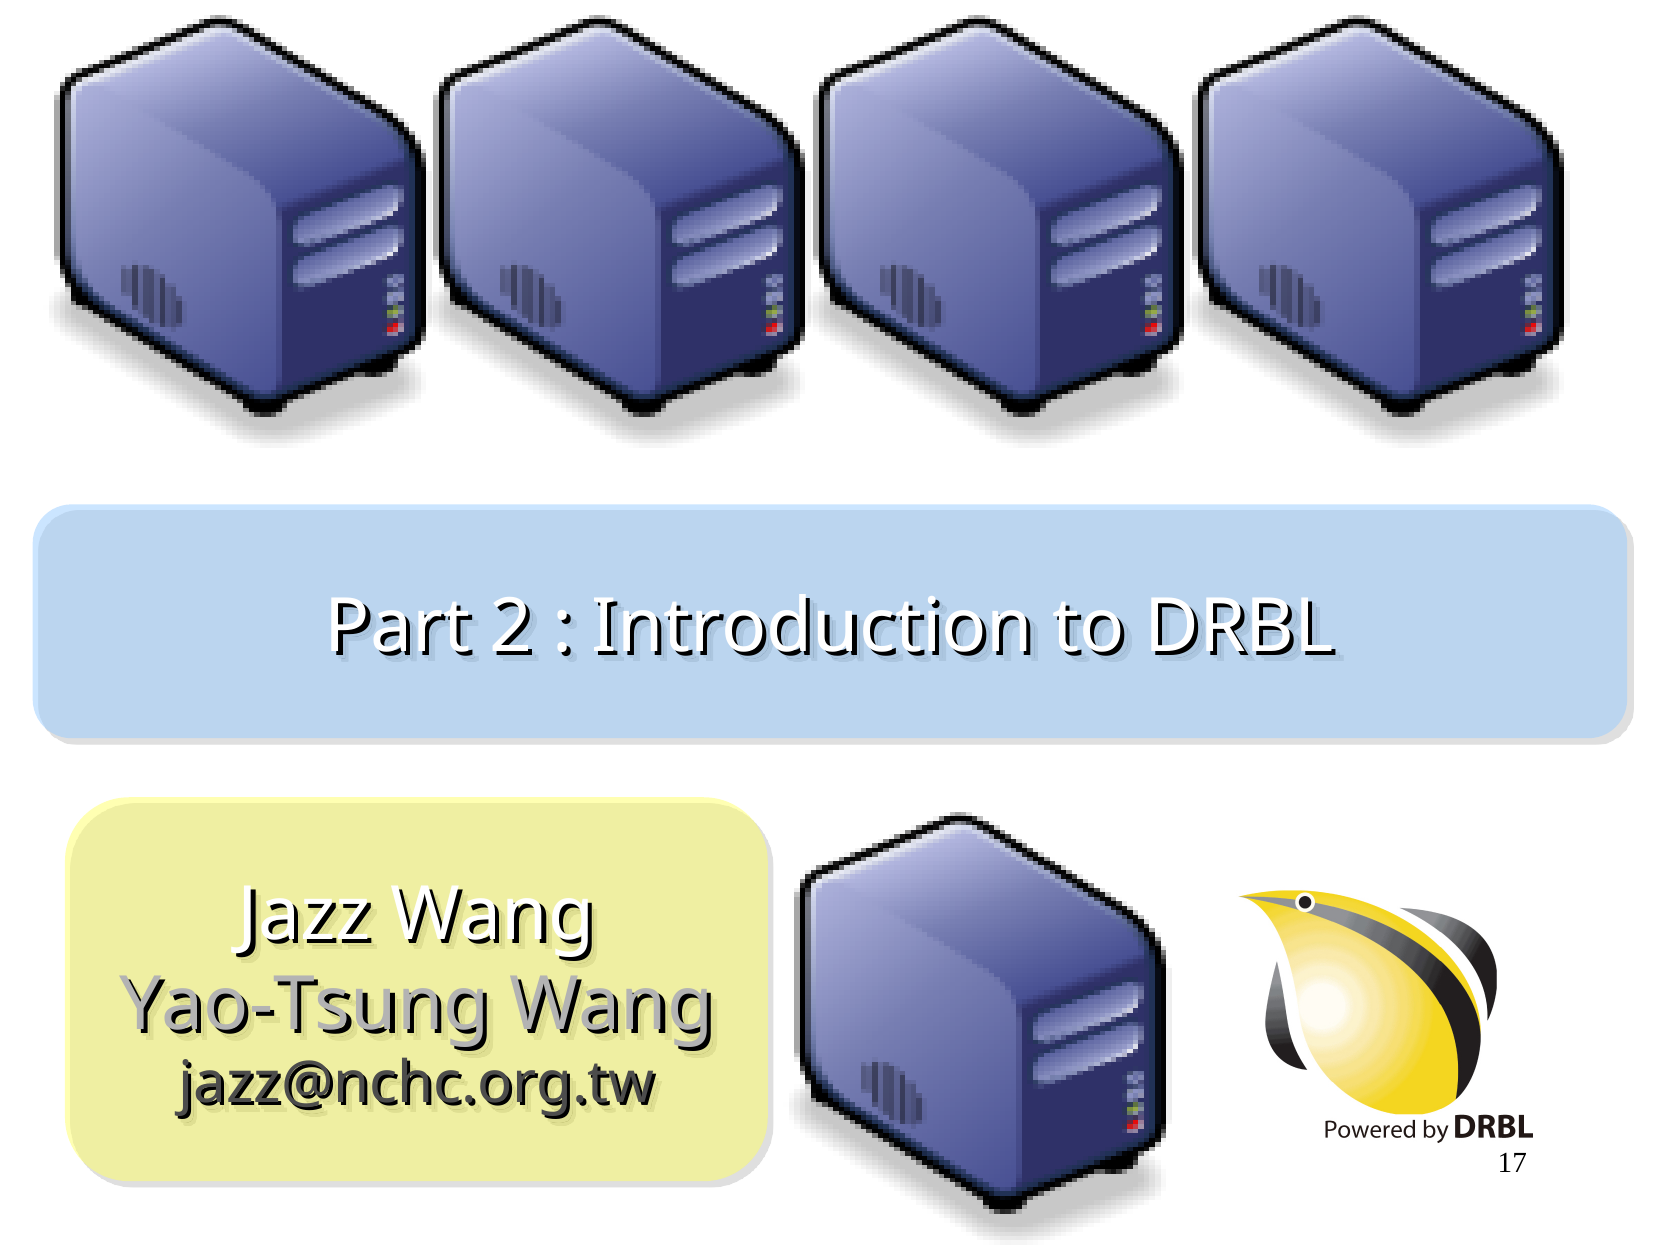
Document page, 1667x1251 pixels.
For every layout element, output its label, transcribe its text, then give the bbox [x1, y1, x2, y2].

picture [1224, 874, 1548, 1152]
text_box Jazz Wang Yao-Tsung Wang jazz@nchc.org.tw [64, 797, 767, 1182]
text_box Part 2 : Introduction to DRBL [32, 504, 1628, 739]
picture [767, 799, 1211, 1249]
picture [27, 2, 1609, 502]
